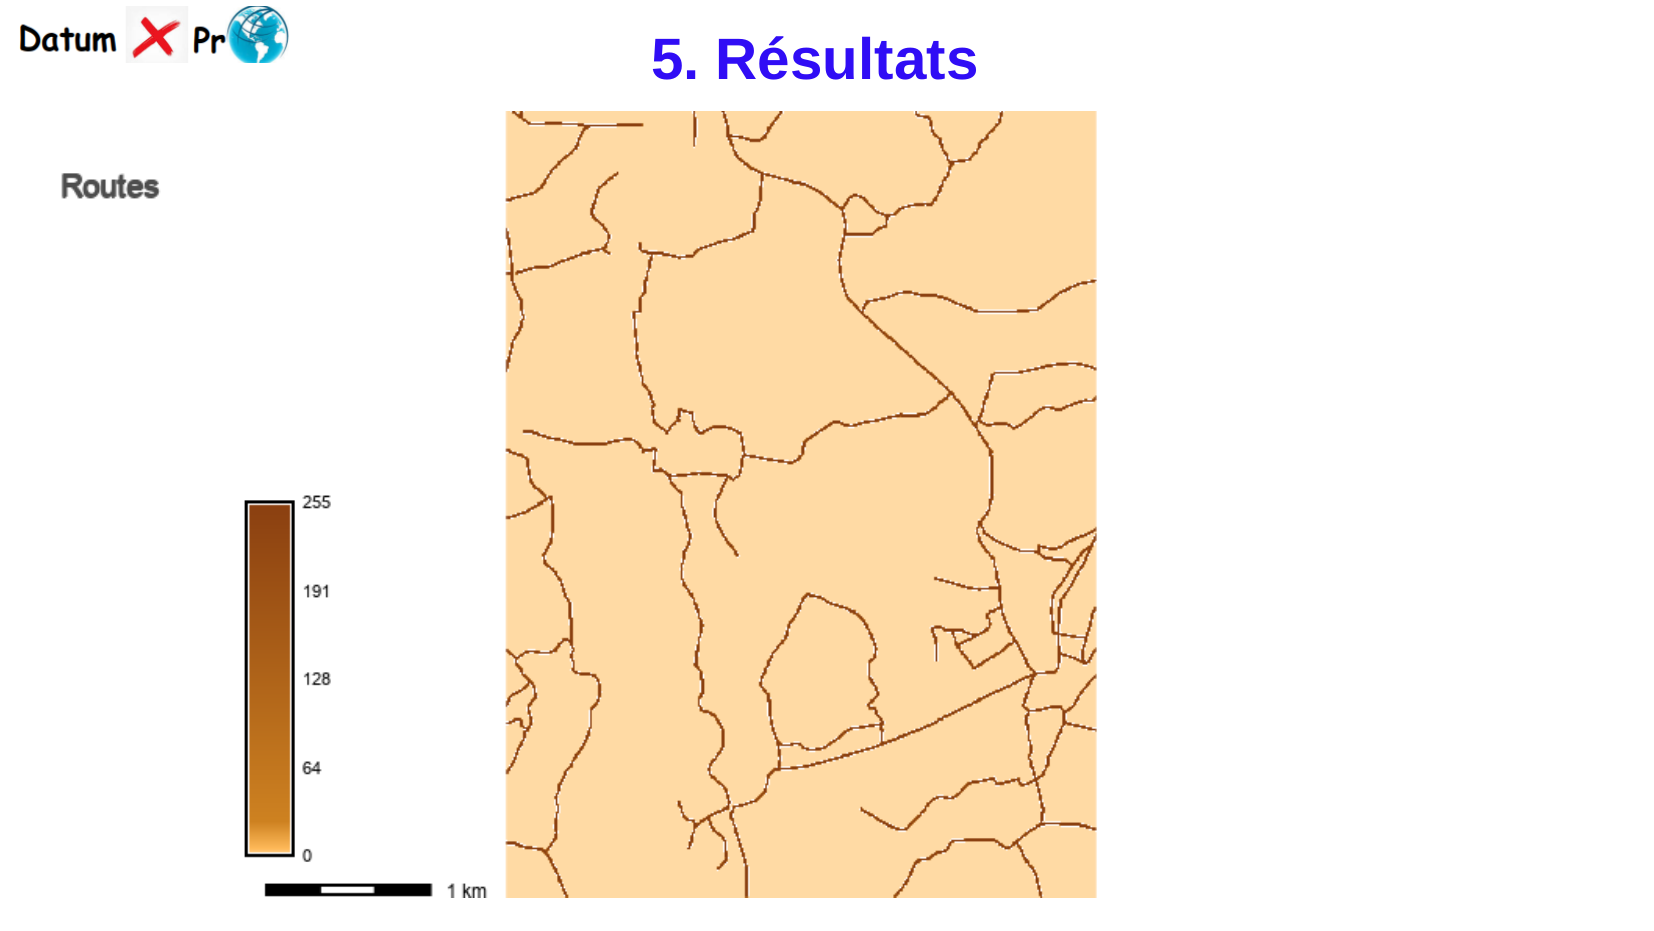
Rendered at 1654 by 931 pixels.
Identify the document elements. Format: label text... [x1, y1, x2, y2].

title 5. Résultats [165, 23, 1465, 89]
picture [23, 111, 1580, 898]
picture [0, 6, 319, 63]
